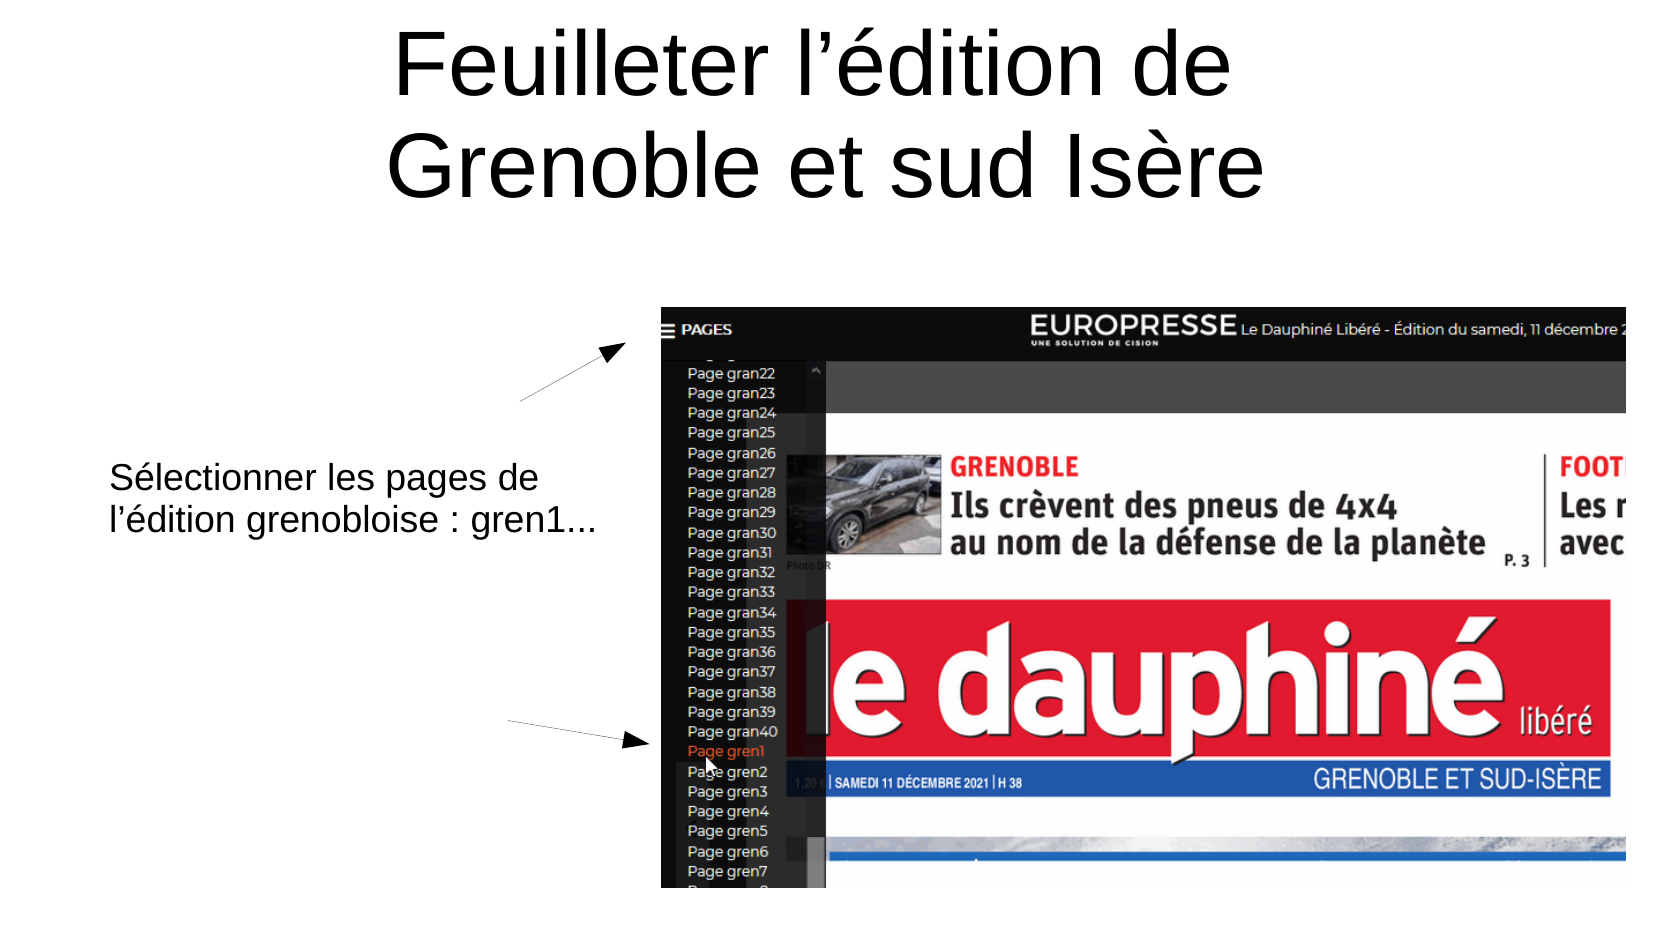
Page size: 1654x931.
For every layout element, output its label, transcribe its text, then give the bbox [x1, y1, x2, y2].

text_box Sélectionner les pages de l’édition grenobloise : gren1... [94, 448, 615, 548]
title Feuilleter l’édition de Grenoble et sud Isère [82, 12, 1571, 218]
picture [661, 307, 1626, 888]
